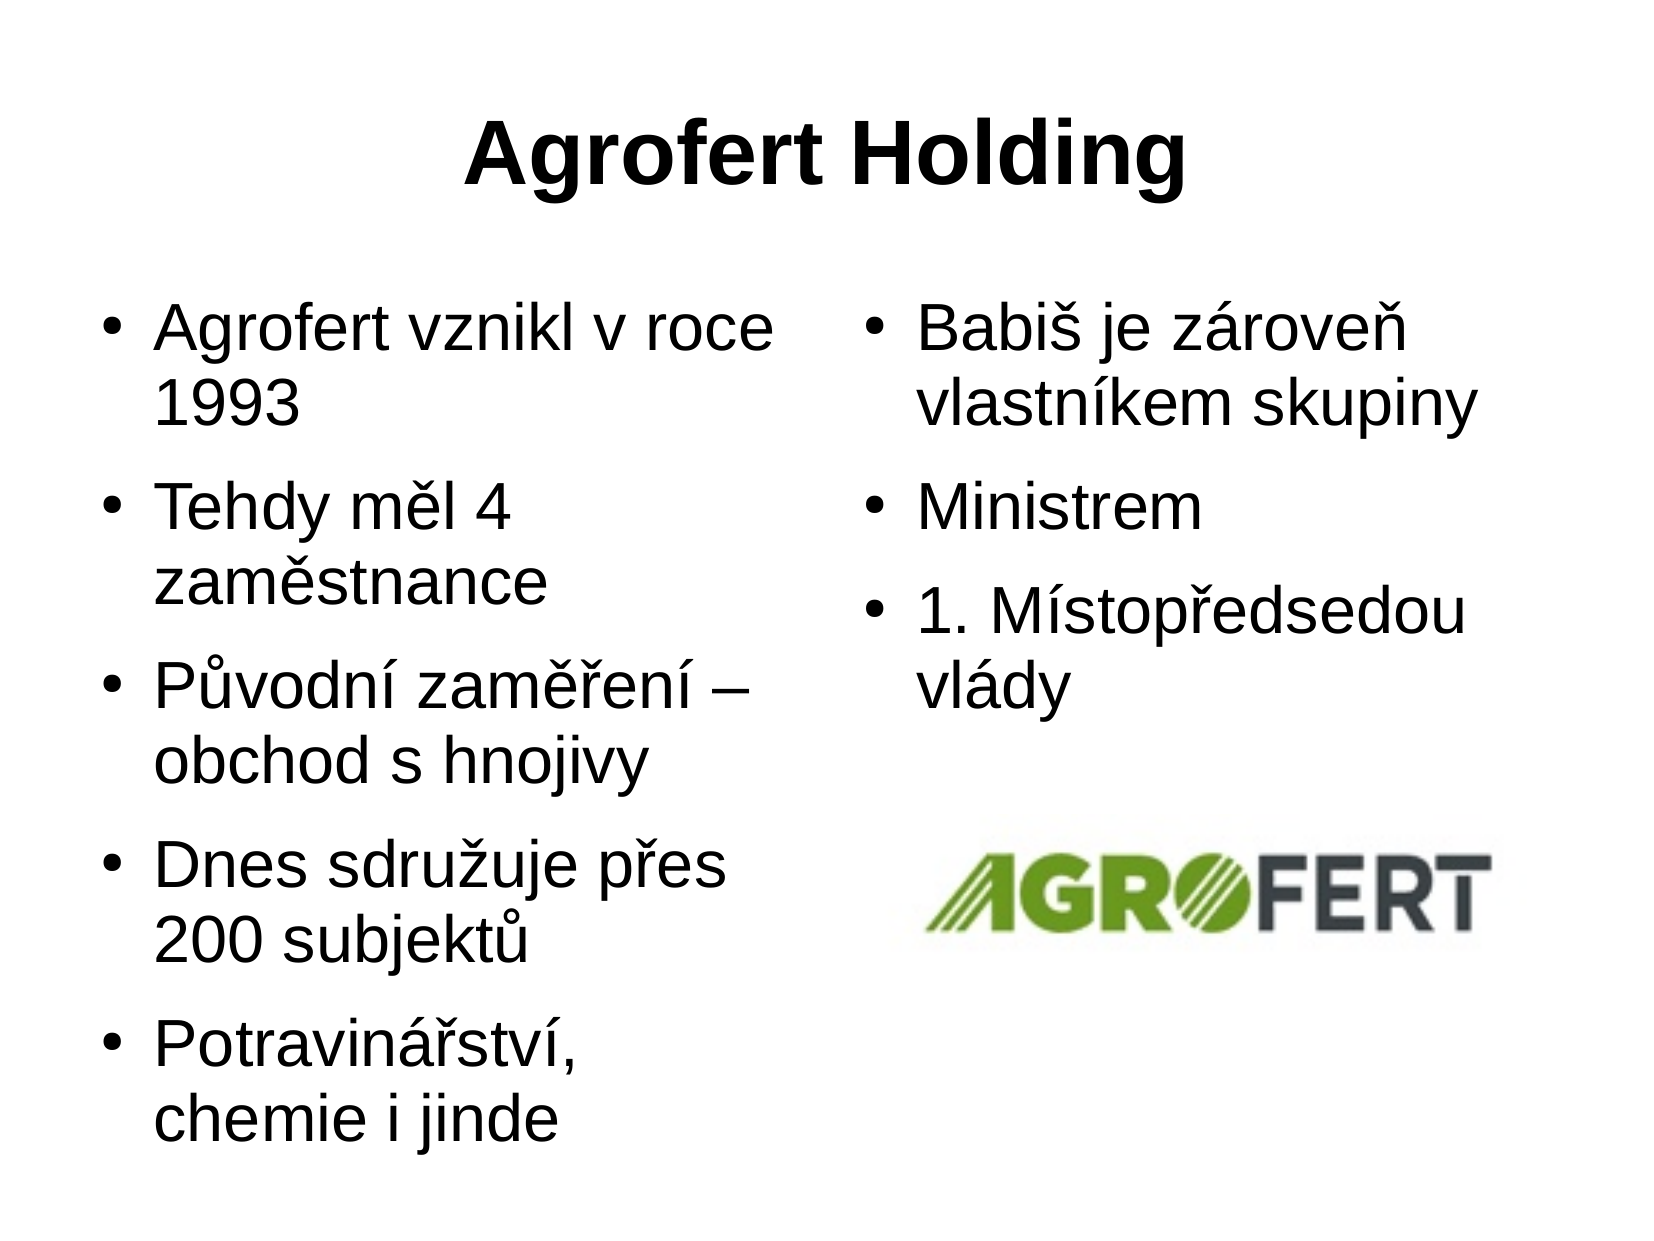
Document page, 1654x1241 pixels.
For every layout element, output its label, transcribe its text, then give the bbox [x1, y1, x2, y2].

picture [845, 814, 1572, 1011]
title Agrofert Holding [82, 49, 1571, 257]
list Agrofert vznikl v roce 1993 Tehdy měl 4 zaměstnance Původní zaměření – obchod s hnojivy Dnes sdružuje přes 200 subjektů Potravinářství, chemie i jinde [82, 290, 809, 1157]
list Babiš je zároveň vlastníkem skupiny Ministrem 1. Místopředsedou vlády [845, 290, 1572, 724]
